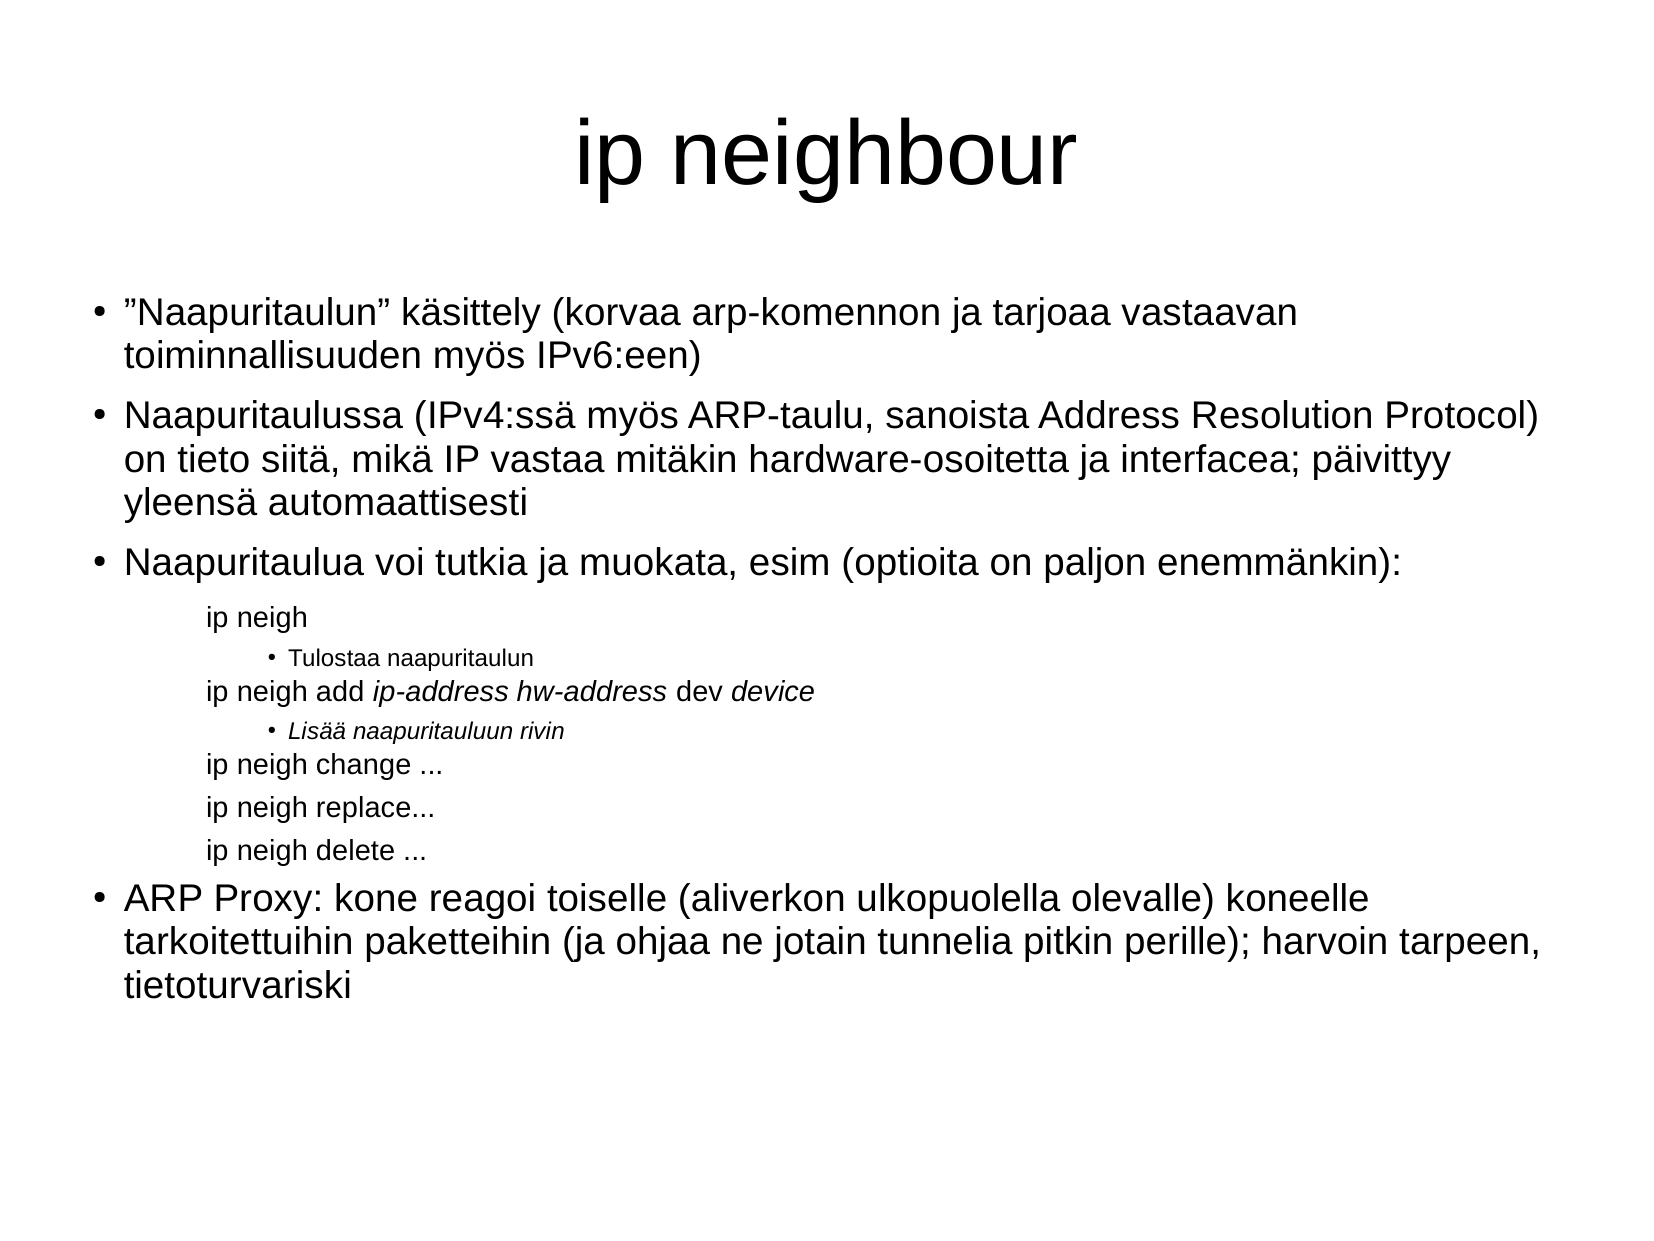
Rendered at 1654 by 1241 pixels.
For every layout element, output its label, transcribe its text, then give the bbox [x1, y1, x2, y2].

title ip neighbour [82, 49, 1571, 257]
list ”Naapuritaulun” käsittely (korvaa arp-komennon ja tarjoaa vastaavan toiminnallisuuden myös IPv6:een) Naapuritaulussa (IPv4:ssä myös ARP-taulu, sanoista Address Resolution Protocol) on tieto siitä, mikä IP vastaa mitäkin hardware-osoitetta ja interfacea; päivittyy yleensä automaattisesti Naapuritaulua voi tutkia ja muokata, esim (optioita on paljon enemmänkin): ip neigh Tulostaa naapuritaulun ip neigh add ip-address hw-address dev device Lisää naapuritauluun rivin ip neigh change ... ip neigh replace... ip neigh delete ... ARP Proxy: kone reagoi toiselle (aliverkon ulkopuolella olevalle) koneelle tarkoitettuihin paketteihin (ja ohjaa ne jotain tunnelia pitkin perille); harvoin tarpeen, tietoturvariski [82, 290, 1571, 1010]
